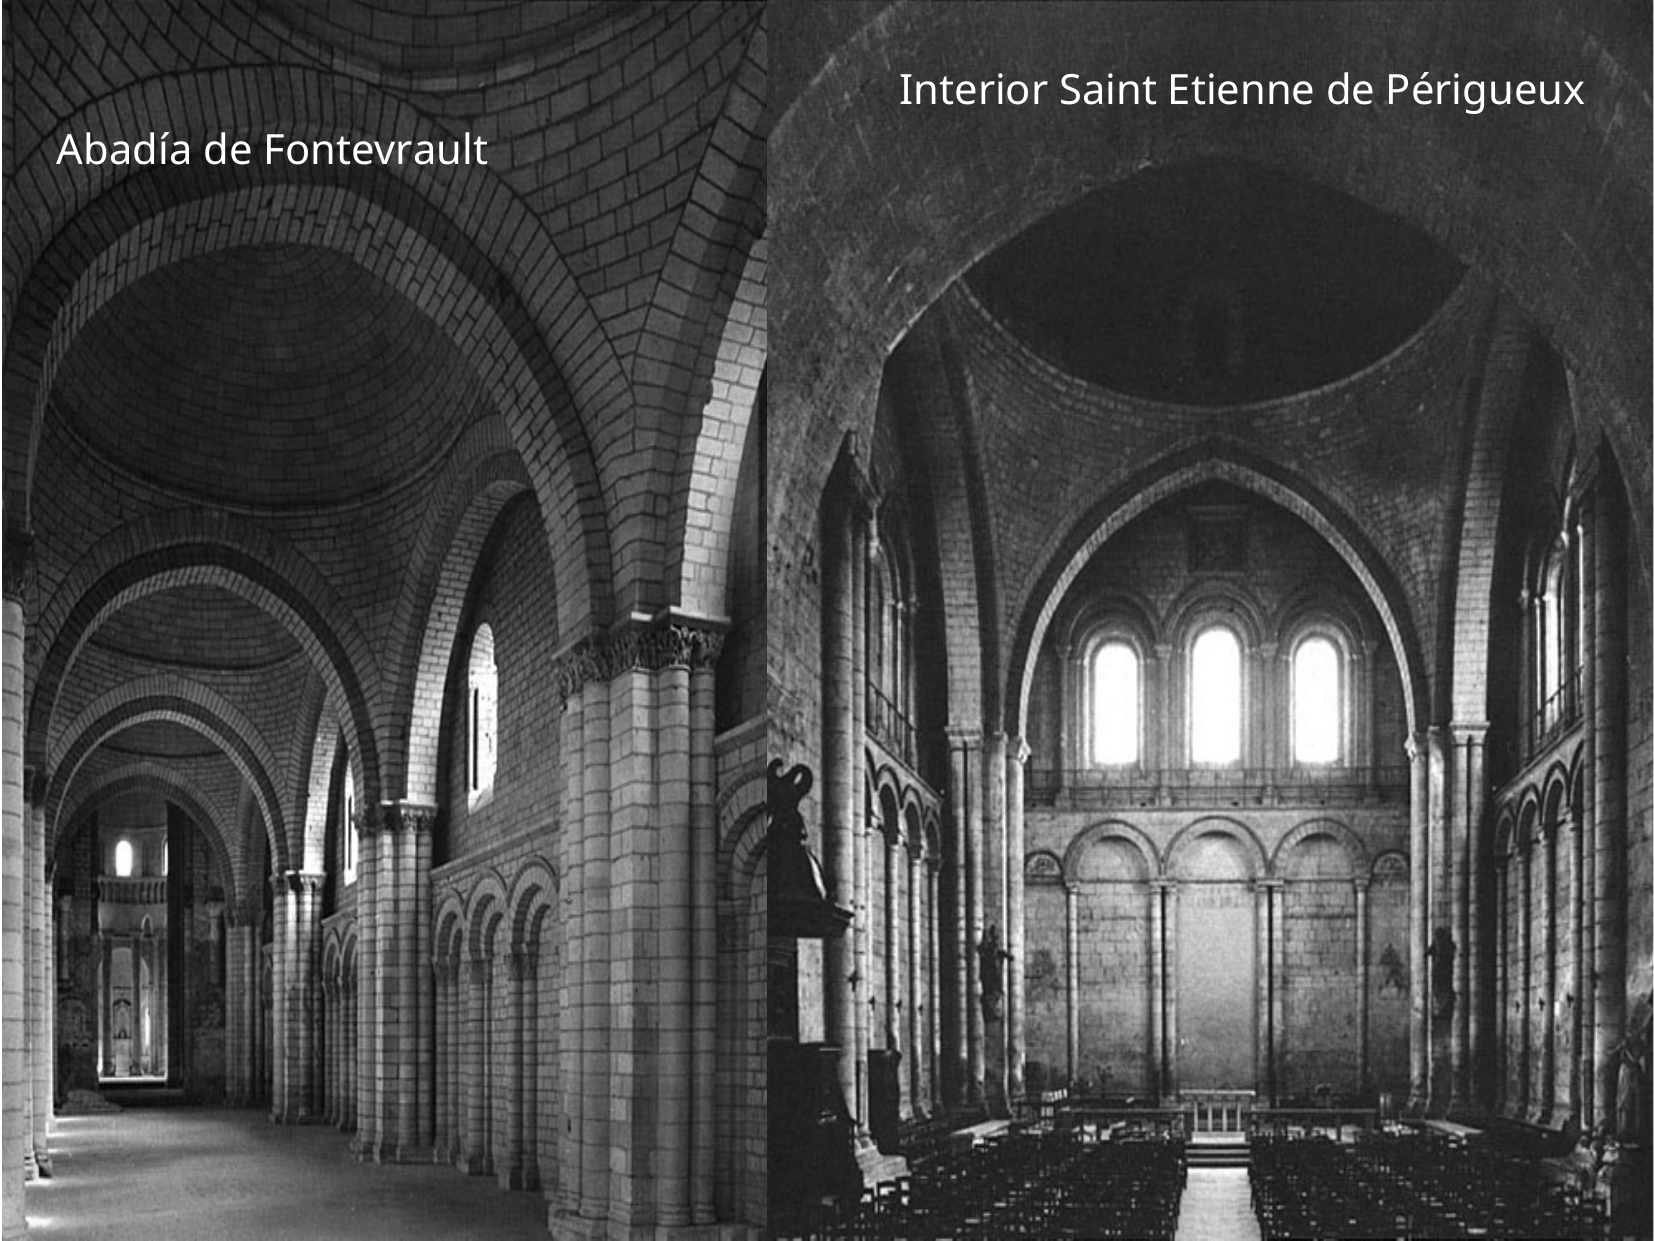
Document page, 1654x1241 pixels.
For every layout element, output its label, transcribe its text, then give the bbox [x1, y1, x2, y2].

text_box Interior Saint Etienne de Périgueux [884, 52, 1601, 118]
text_box Abadía de Fontevrault [42, 112, 532, 178]
picture [2, 0, 1654, 1241]
